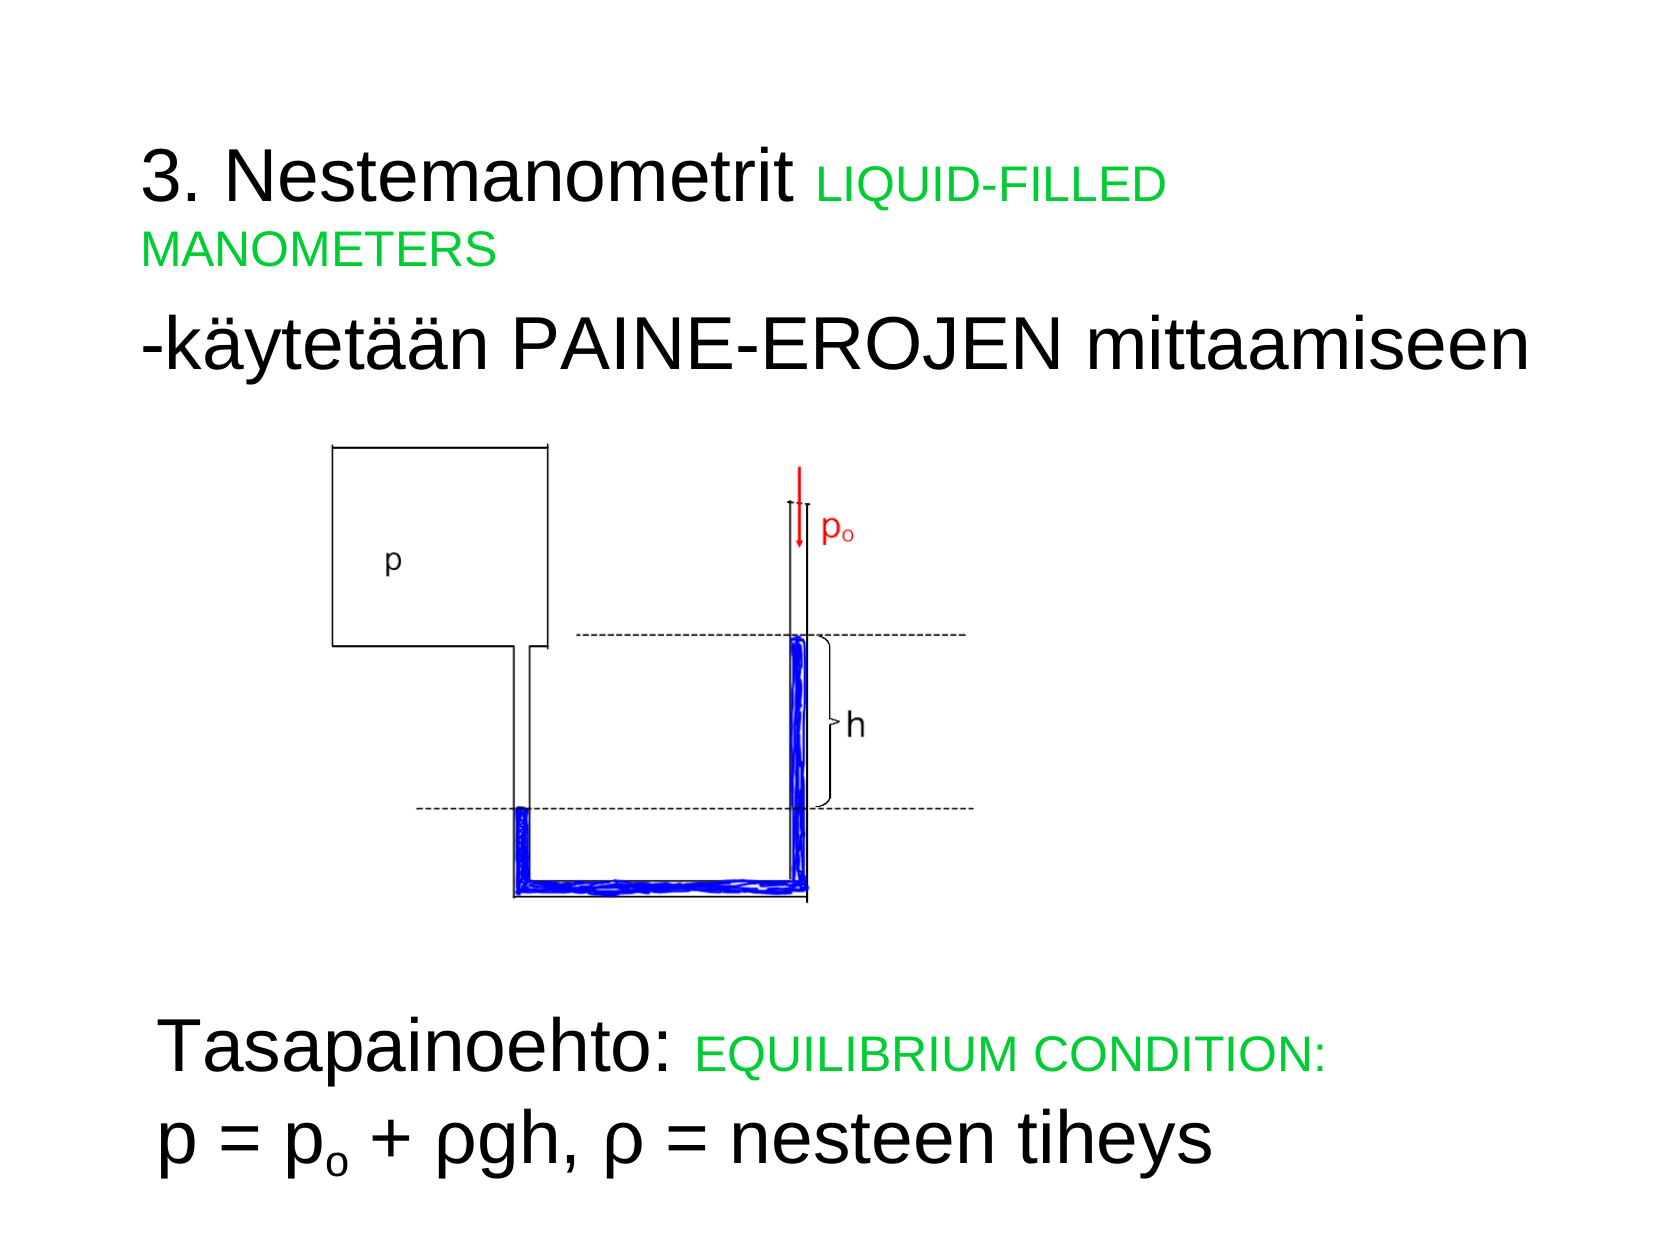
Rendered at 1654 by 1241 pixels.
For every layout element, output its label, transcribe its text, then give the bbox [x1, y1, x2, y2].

text_box 3. Nestemanometrit LIQUID-FILLED MANOMETERS -käytetään PAINE-EROJEN mittaamiseen [125, 118, 1548, 331]
text_box Tasapainoehto: EQUILIBRIUM CONDITION: p = po + ρgh, ρ = nesteen tiheys [141, 989, 1619, 1194]
picture [310, 405, 993, 922]
